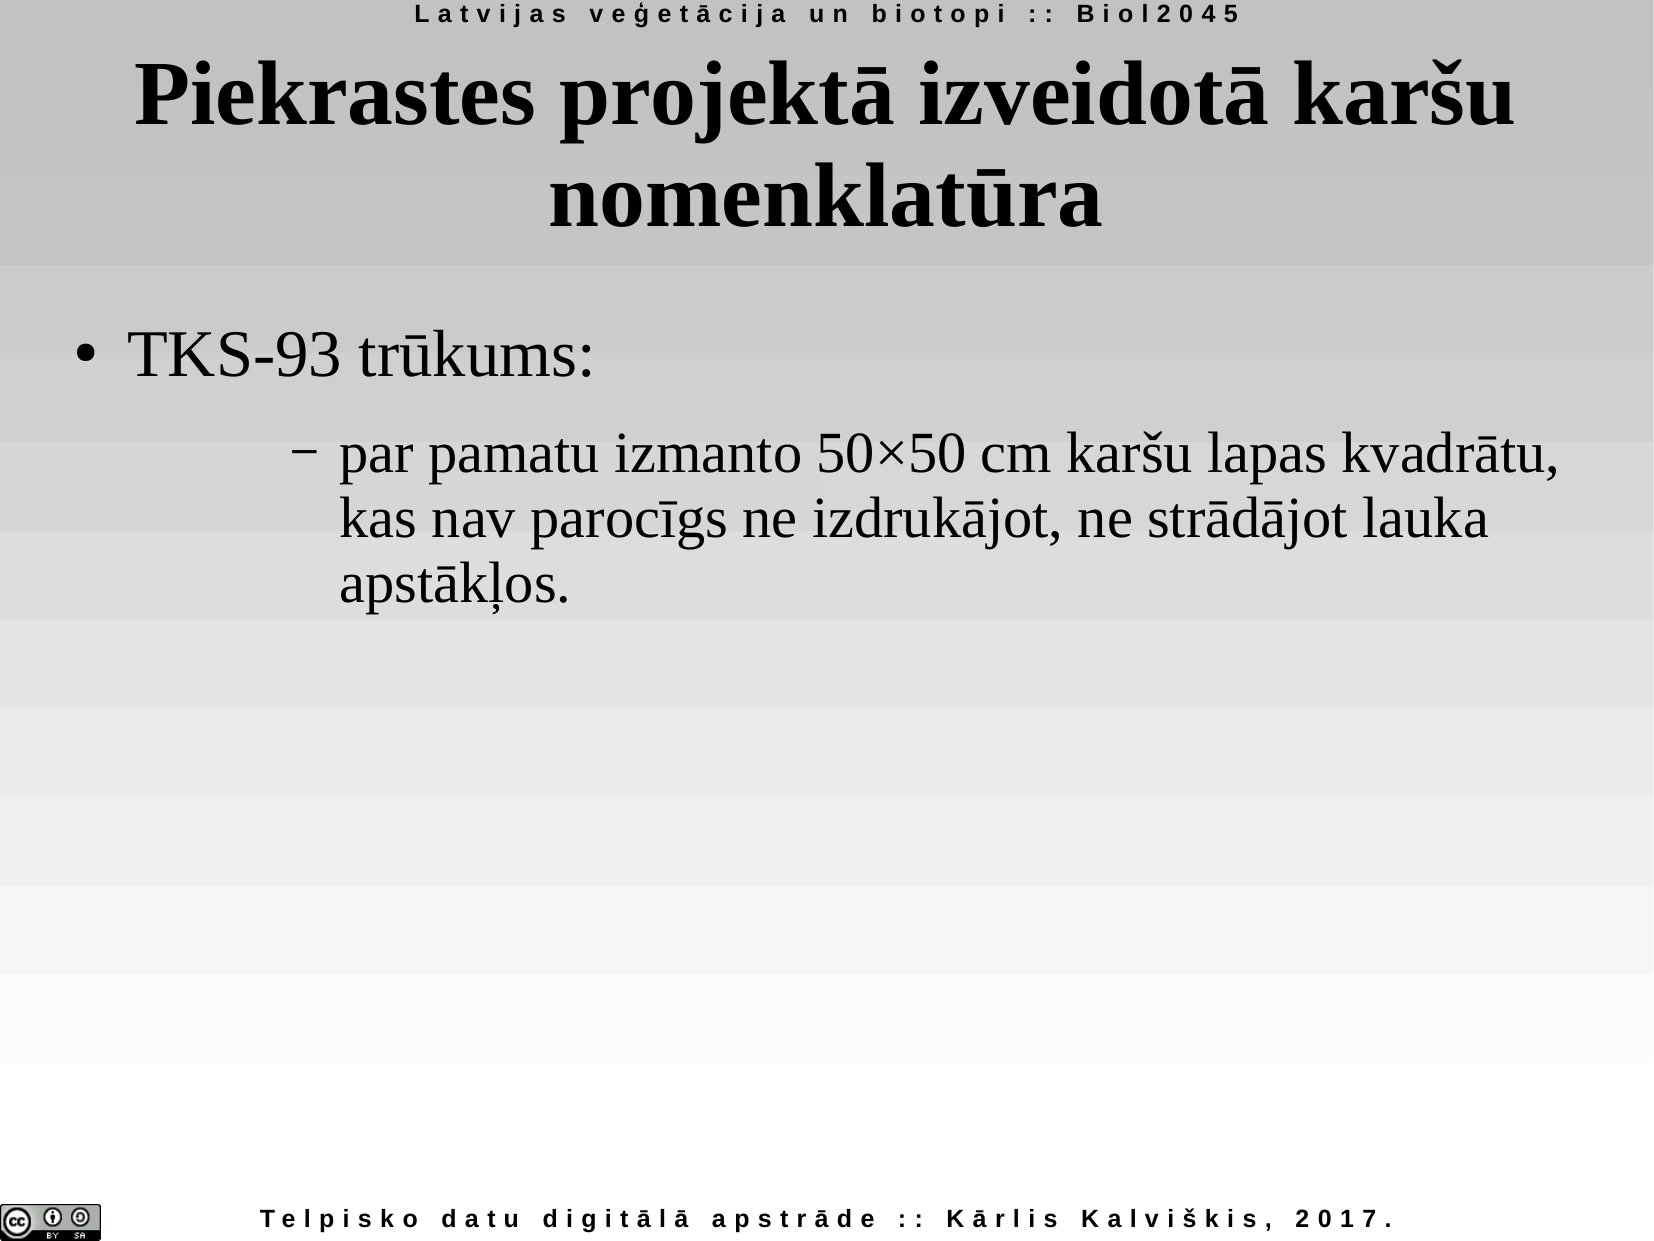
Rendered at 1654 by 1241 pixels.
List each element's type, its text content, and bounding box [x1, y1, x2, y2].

title Piekrastes projektā izveidotā karšu nomenklatūra [0, 1, 1654, 287]
picture [0, 287, 1654, 1241]
list TKS-93 trūkums: par pamatu izmanto 50×50 cm karšu lapas kvadrātu, kas nav parocīgs ne izdrukājot, ne strādājot lauka apstākļos. [56, 317, 1600, 1175]
